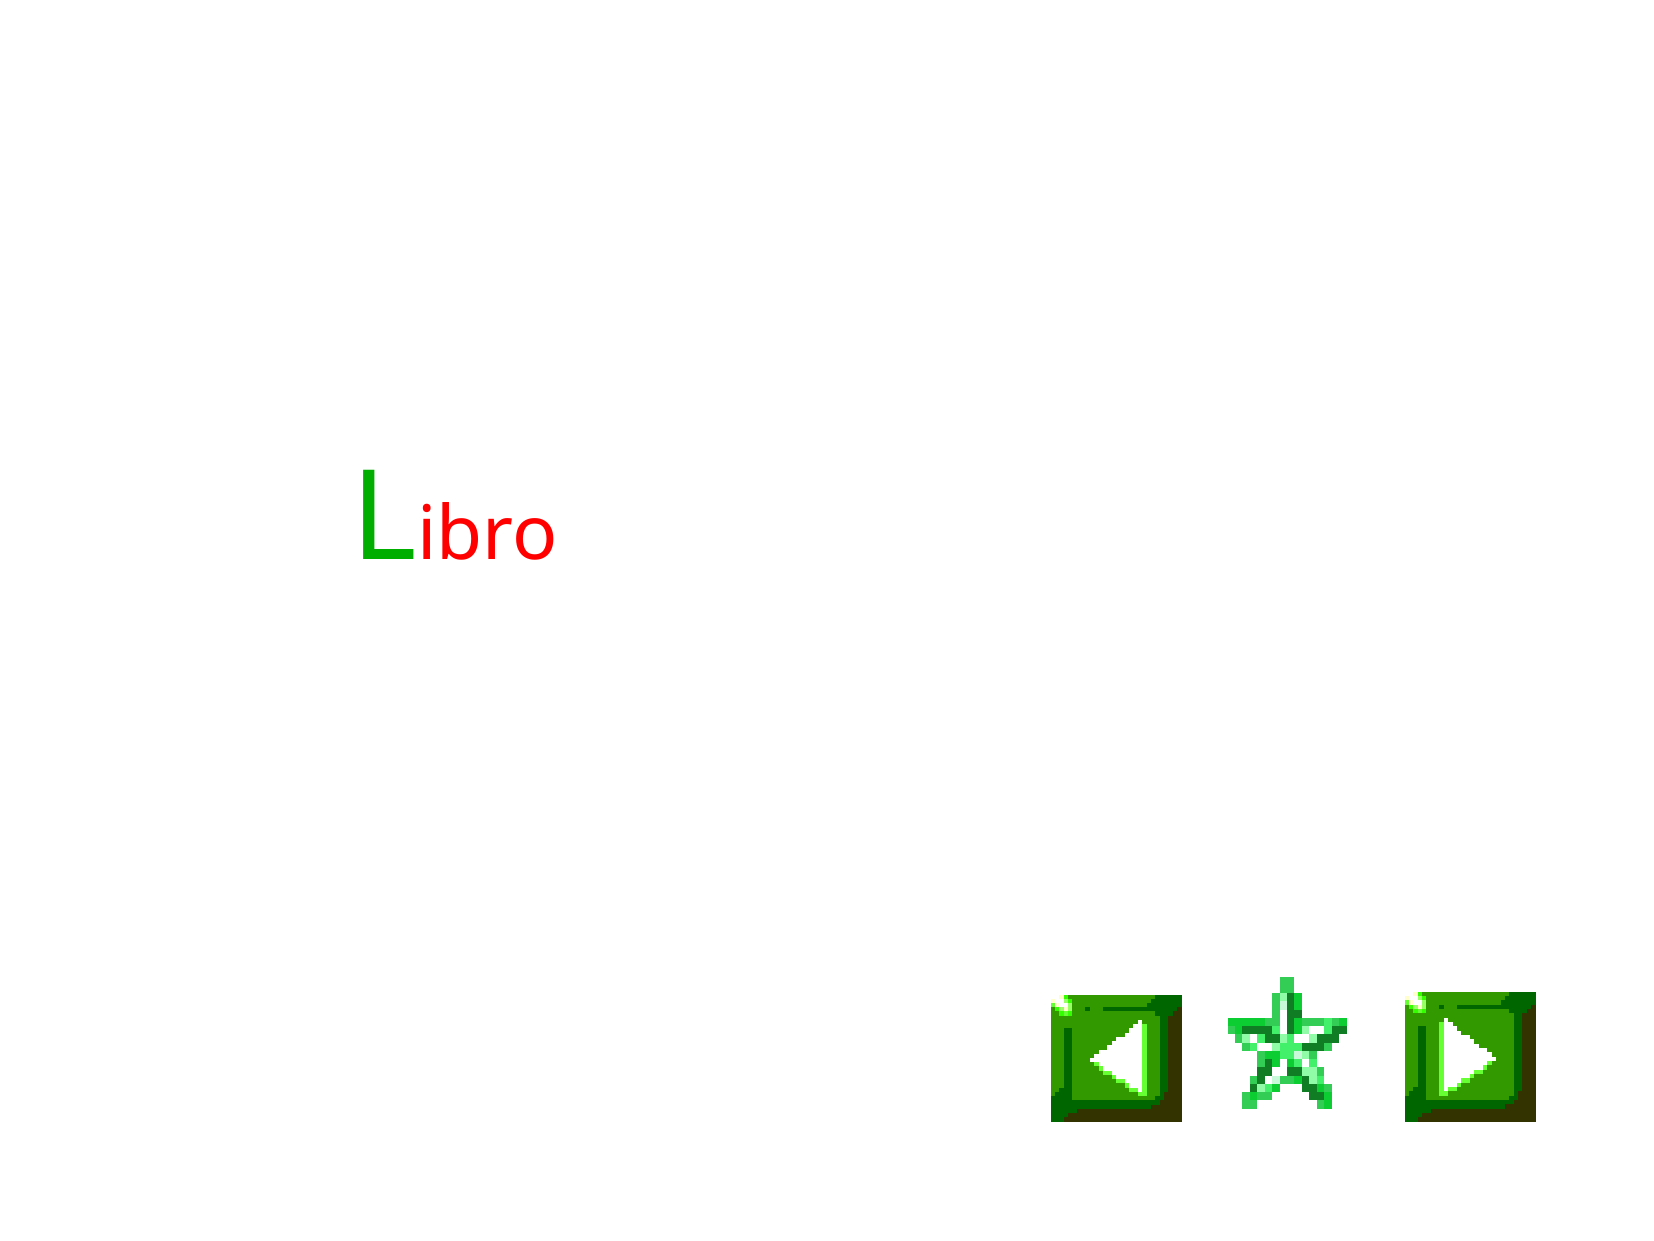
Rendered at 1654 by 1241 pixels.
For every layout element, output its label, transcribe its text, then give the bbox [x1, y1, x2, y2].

subtitle Libro [82, 290, 827, 733]
picture [1405, 992, 1536, 1123]
picture [1051, 995, 1182, 1123]
picture [1228, 977, 1347, 1109]
